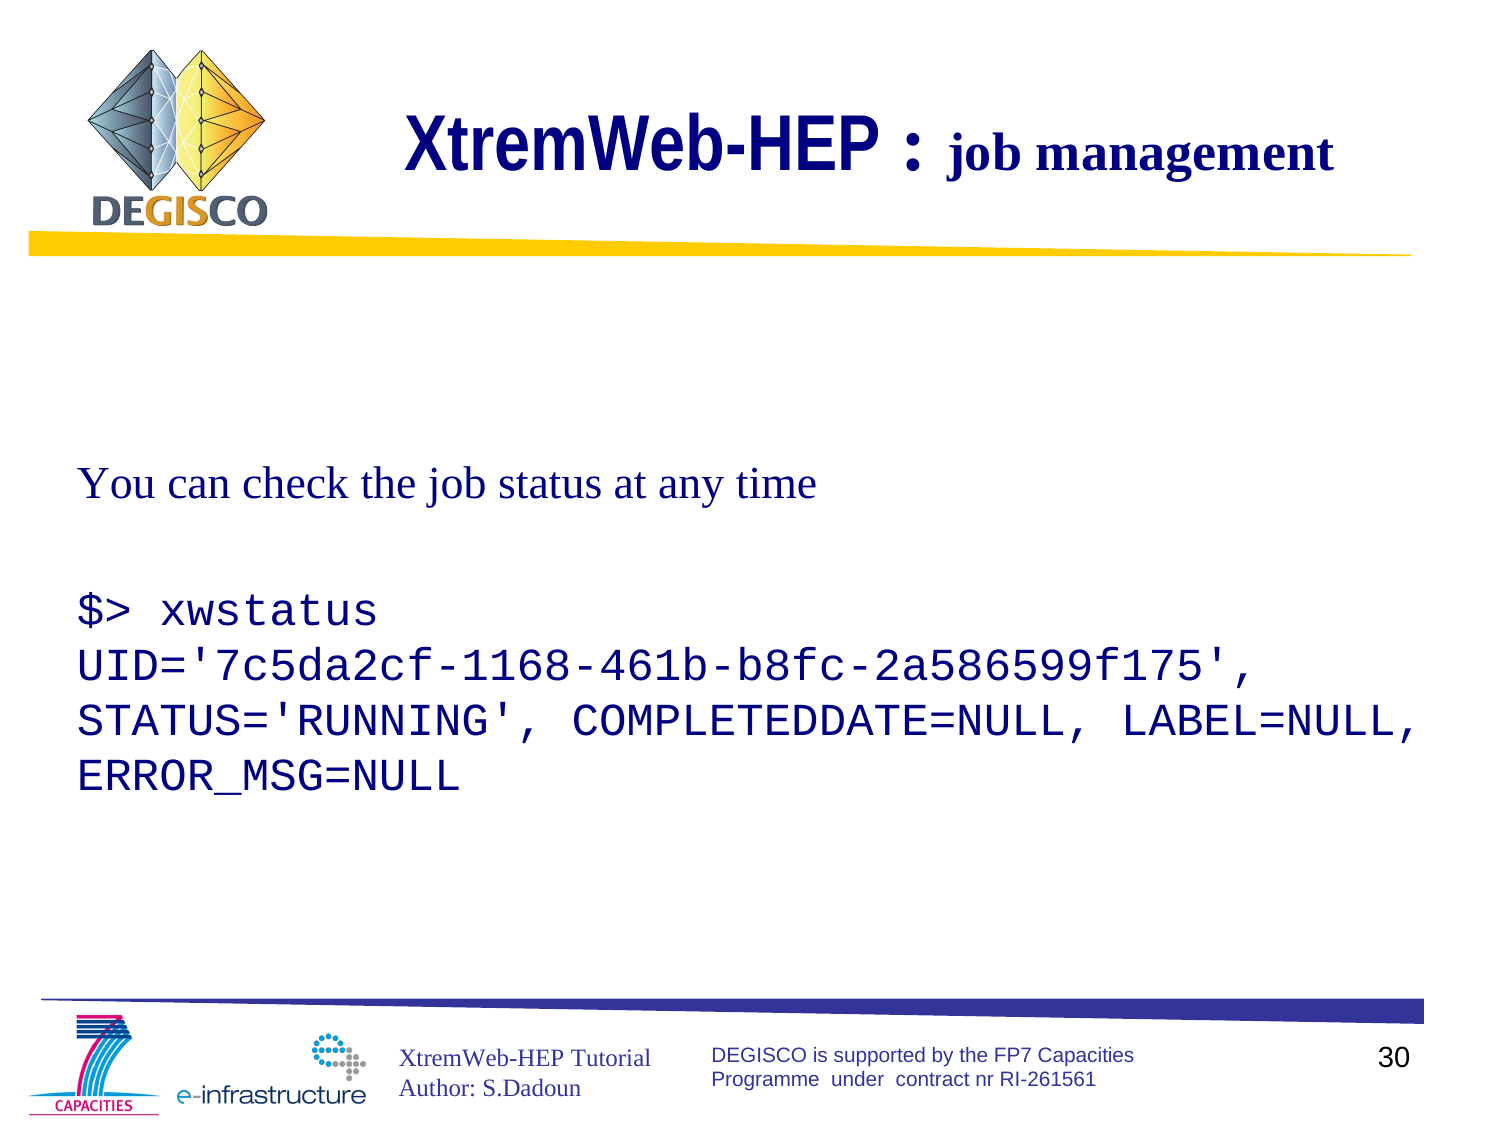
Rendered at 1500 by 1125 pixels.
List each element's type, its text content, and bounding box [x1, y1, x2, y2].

picture [22, 1007, 165, 1124]
picture [65, 44, 287, 226]
picture [177, 1033, 366, 1104]
title XtremWeb-HEP : job management [260, 56, 1479, 221]
picture [317, 1038, 340, 1049]
subtitle You can check the job status at any time $> xwstatus UID='7c5da2cf-1168-461b-b8fc-2a586599f175', STATUS='RUNNING', COMPLETEDDATE=NULL, LABEL=NULL, ERROR_MSG=NULL [76, 255, 1427, 998]
